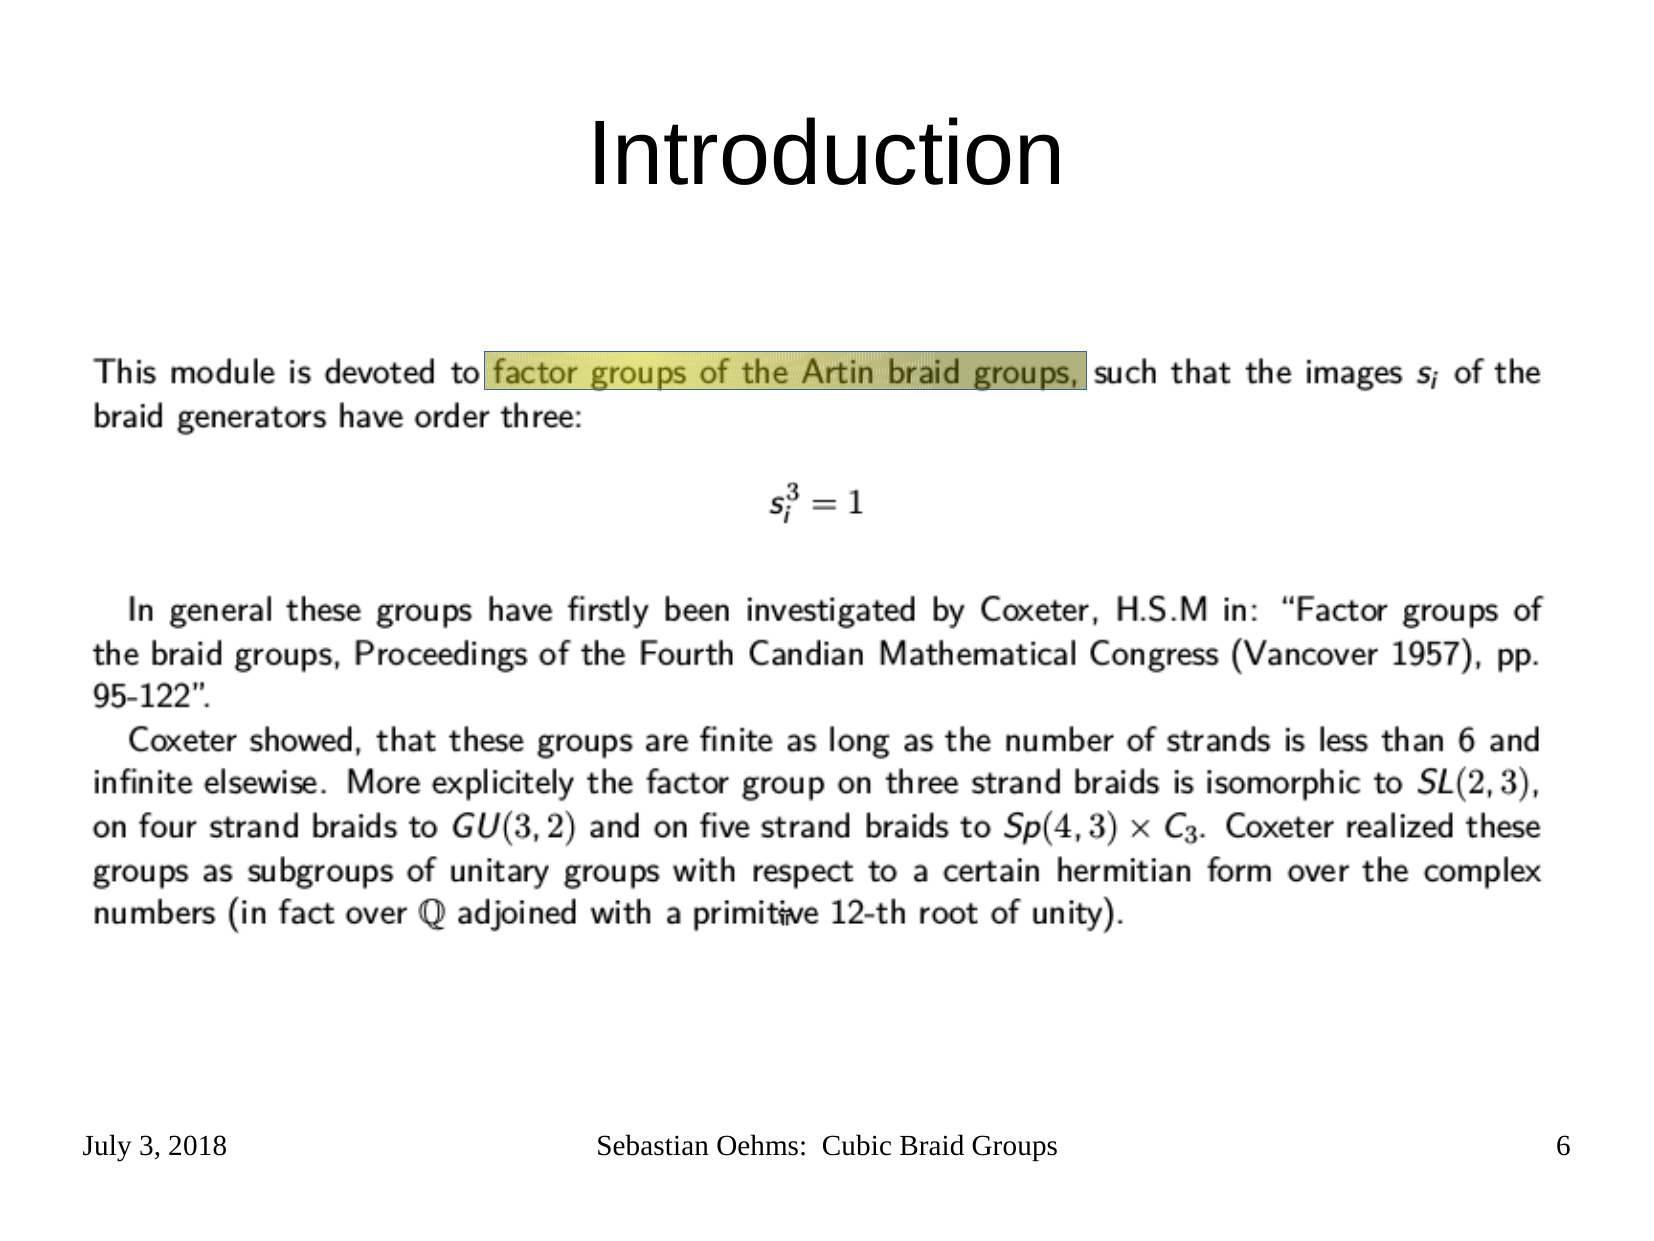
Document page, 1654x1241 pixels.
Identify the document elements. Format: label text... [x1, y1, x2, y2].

text_box [484, 351, 1087, 390]
picture [78, 351, 1560, 947]
title Introduction [82, 49, 1571, 257]
